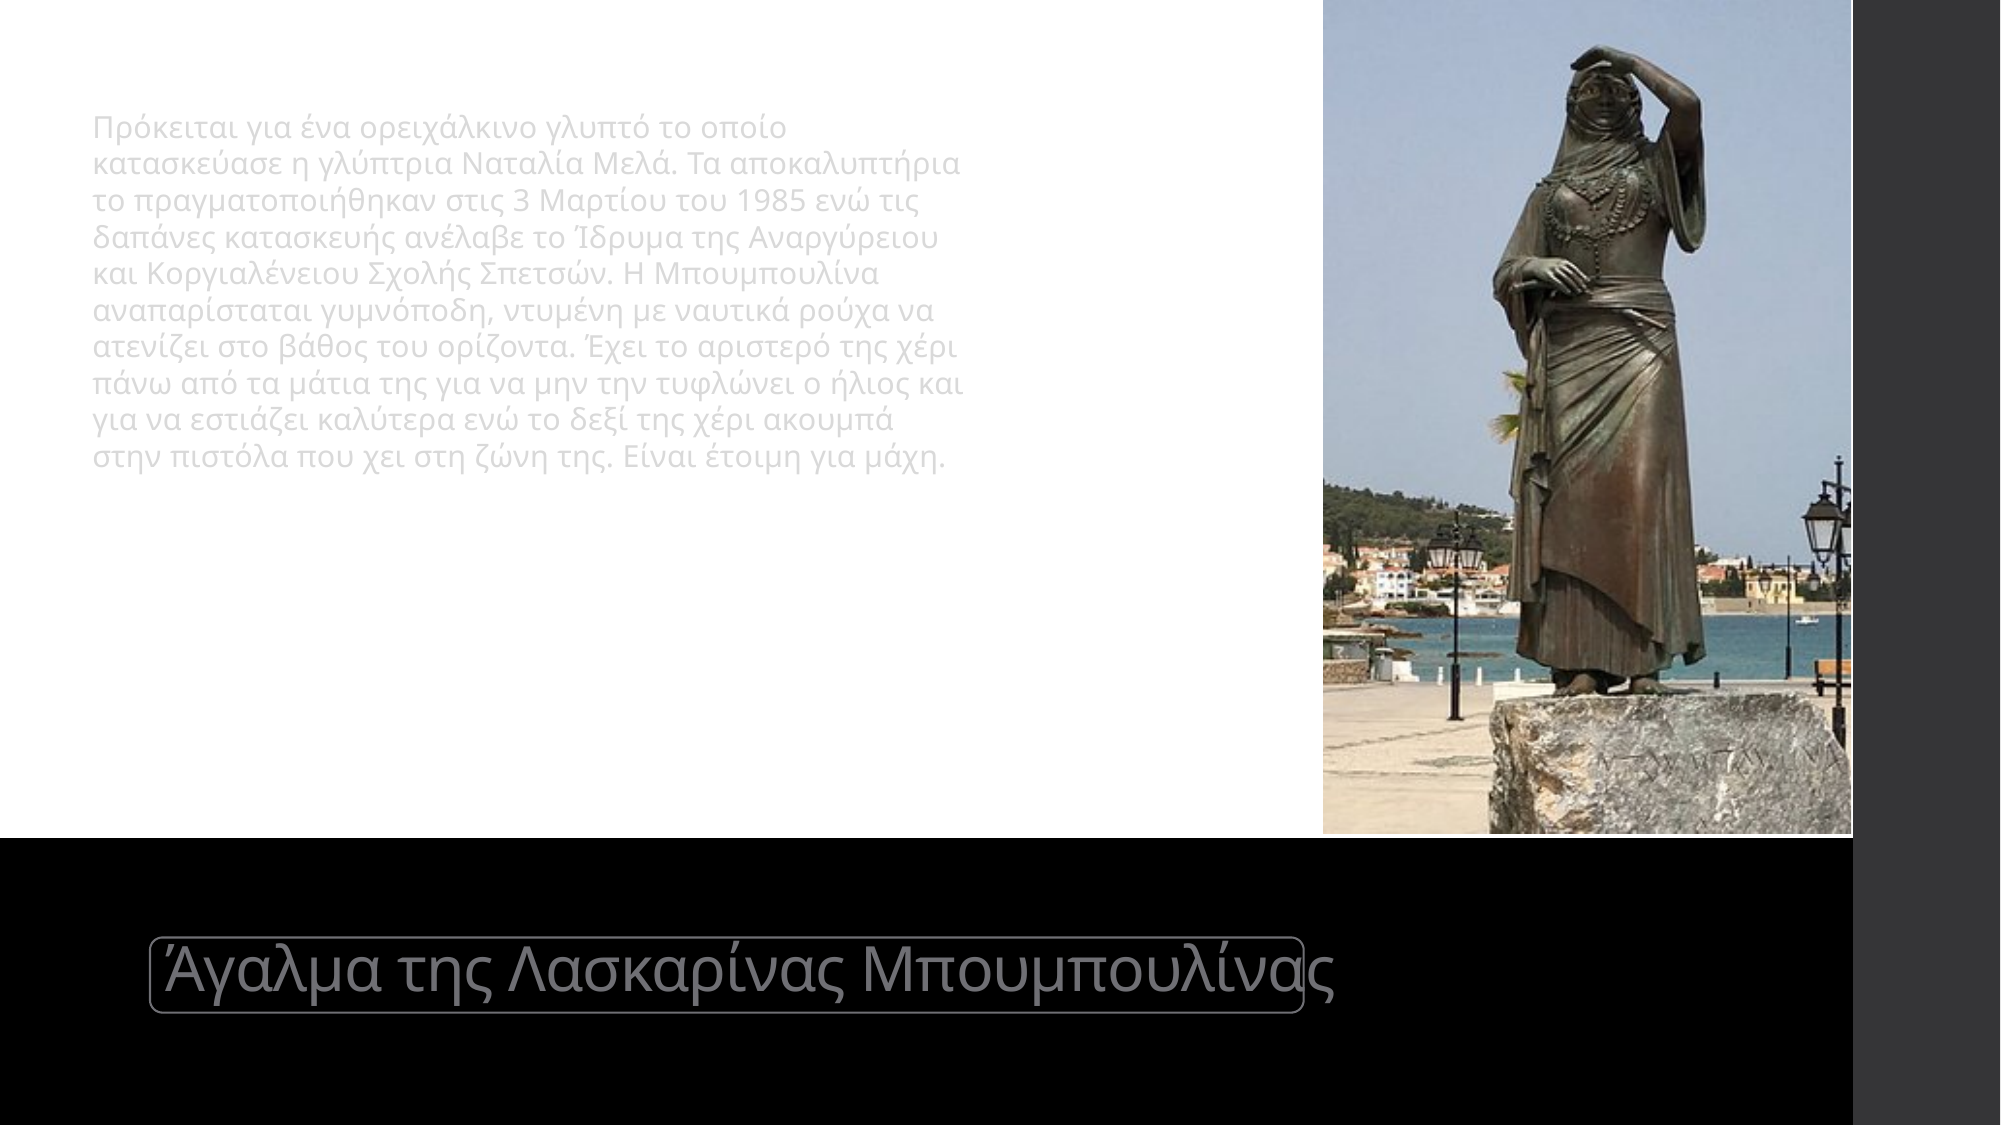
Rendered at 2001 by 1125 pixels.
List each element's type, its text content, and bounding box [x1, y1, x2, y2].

title Άγαλμα της Λασκαρίνας Μπουμπουλίνας [152, 939, 1302, 1011]
list Πρόκειται για ένα ορειχάλκινο γλυπτό το οποίο κατασκεύασε η γλύπτρια Ναταλία Μελά. Τα αποκαλυπτήρια το πραγματοποιήθηκαν στις 3 Μαρτίου του 1985 ενώ τις δαπάνες κατασκευής ανέλαβε το Ίδρυμα της Αναργύρειου και Κοργιαλένειου Σχολής Σπετσών. Η Μπουμπουλίνα αναπαρίσταται γυμνόποδη, ντυμένη με ναυτικά ρούχα να ατενίζει στο βάθος του ορίζοντα. Έχει το αριστερό της χέρι πάνω από τα μάτια της για να μην την τυφλώνει ο ήλιος και για να εστιάζει καλύτερα ενώ το δεξί της χέρι ακουμπά στην πιστόλα που χει στη ζώνη της. Είναι έτοιμη για μάχη. [77, 100, 986, 488]
title Άγαλμα της Λασκαρίνας Μπουμπουλίνας [150, 862, 1788, 1013]
picture [0, 0, 1852, 836]
